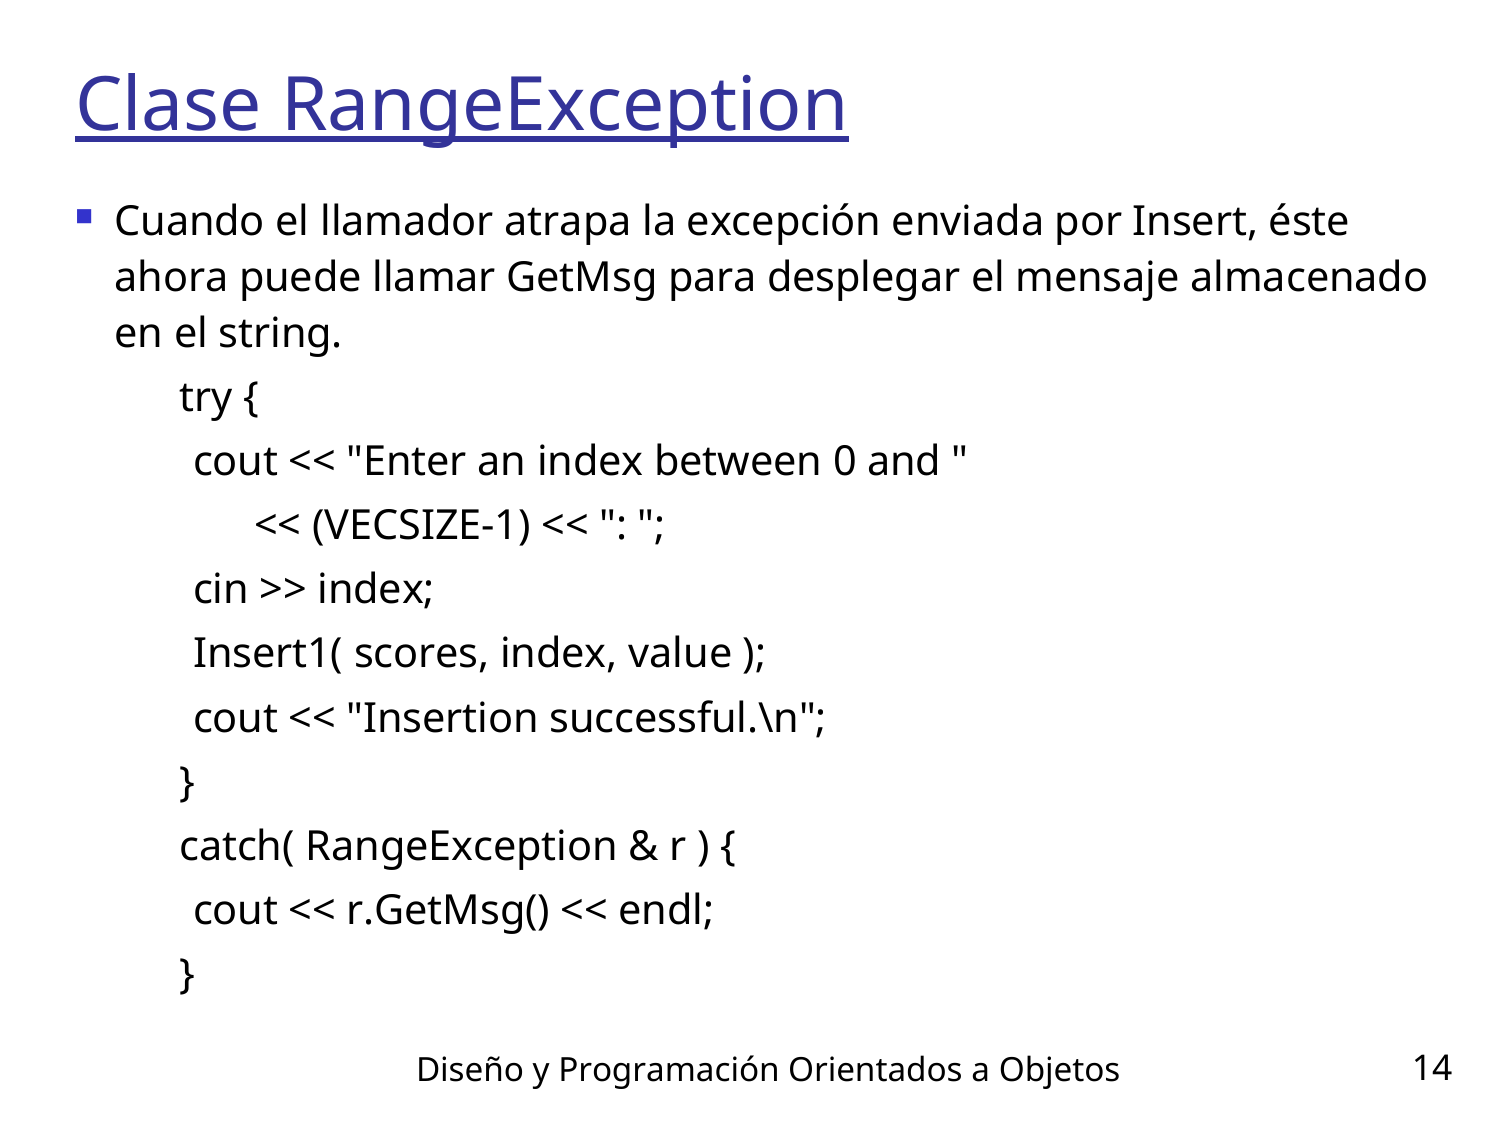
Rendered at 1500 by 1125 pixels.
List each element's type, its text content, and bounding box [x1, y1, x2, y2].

list Cuando el llamador atrapa la excepción enviada por Insert, éste ahora puede llamar GetMsg para desplegar el mensaje almacenado en el string. try { cout << "Enter an index between 0 and " << (VECSIZE-1) << ": "; cin >> index; Insert1( scores, index, value ); cout << "Insertion successful.\n"; } catch( RangeException & r ) { cout << r.GetMsg() << endl; } [75, 191, 1463, 1013]
title Clase RangeException [75, 19, 1466, 183]
